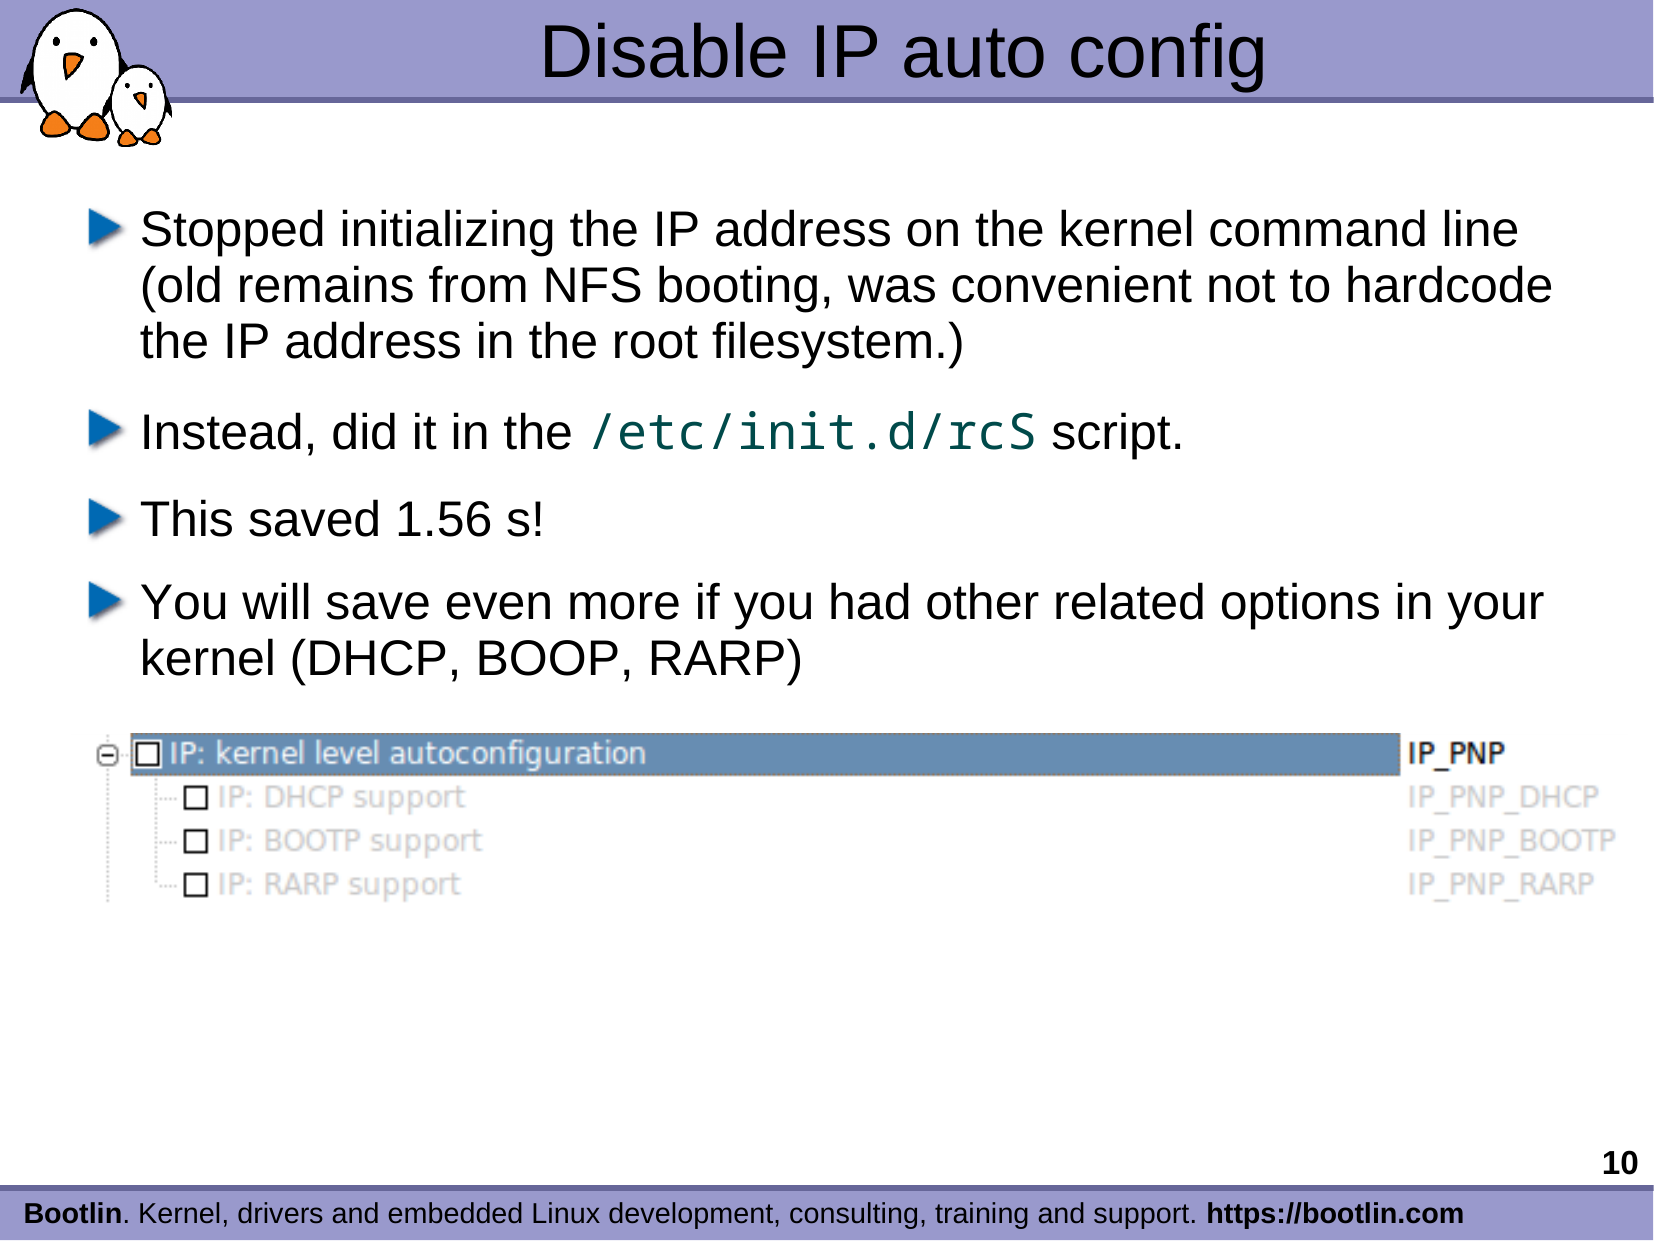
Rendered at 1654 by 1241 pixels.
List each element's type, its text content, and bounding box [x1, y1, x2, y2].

list Stopped initializing the IP address on the kernel command line (old remains from NFS booting, was convenient not to hardcode the IP address in the root filesystem.) Instead, did it in the /etc/init.d/rcS script. This saved 1.56 s! You will save even more if you had other related options in your kernel (DHCP, BOOP, RARP) [68, 201, 1592, 1118]
picture [20, 8, 172, 147]
title Disable IP auto config [178, 5, 1631, 97]
picture [71, 733, 1628, 905]
